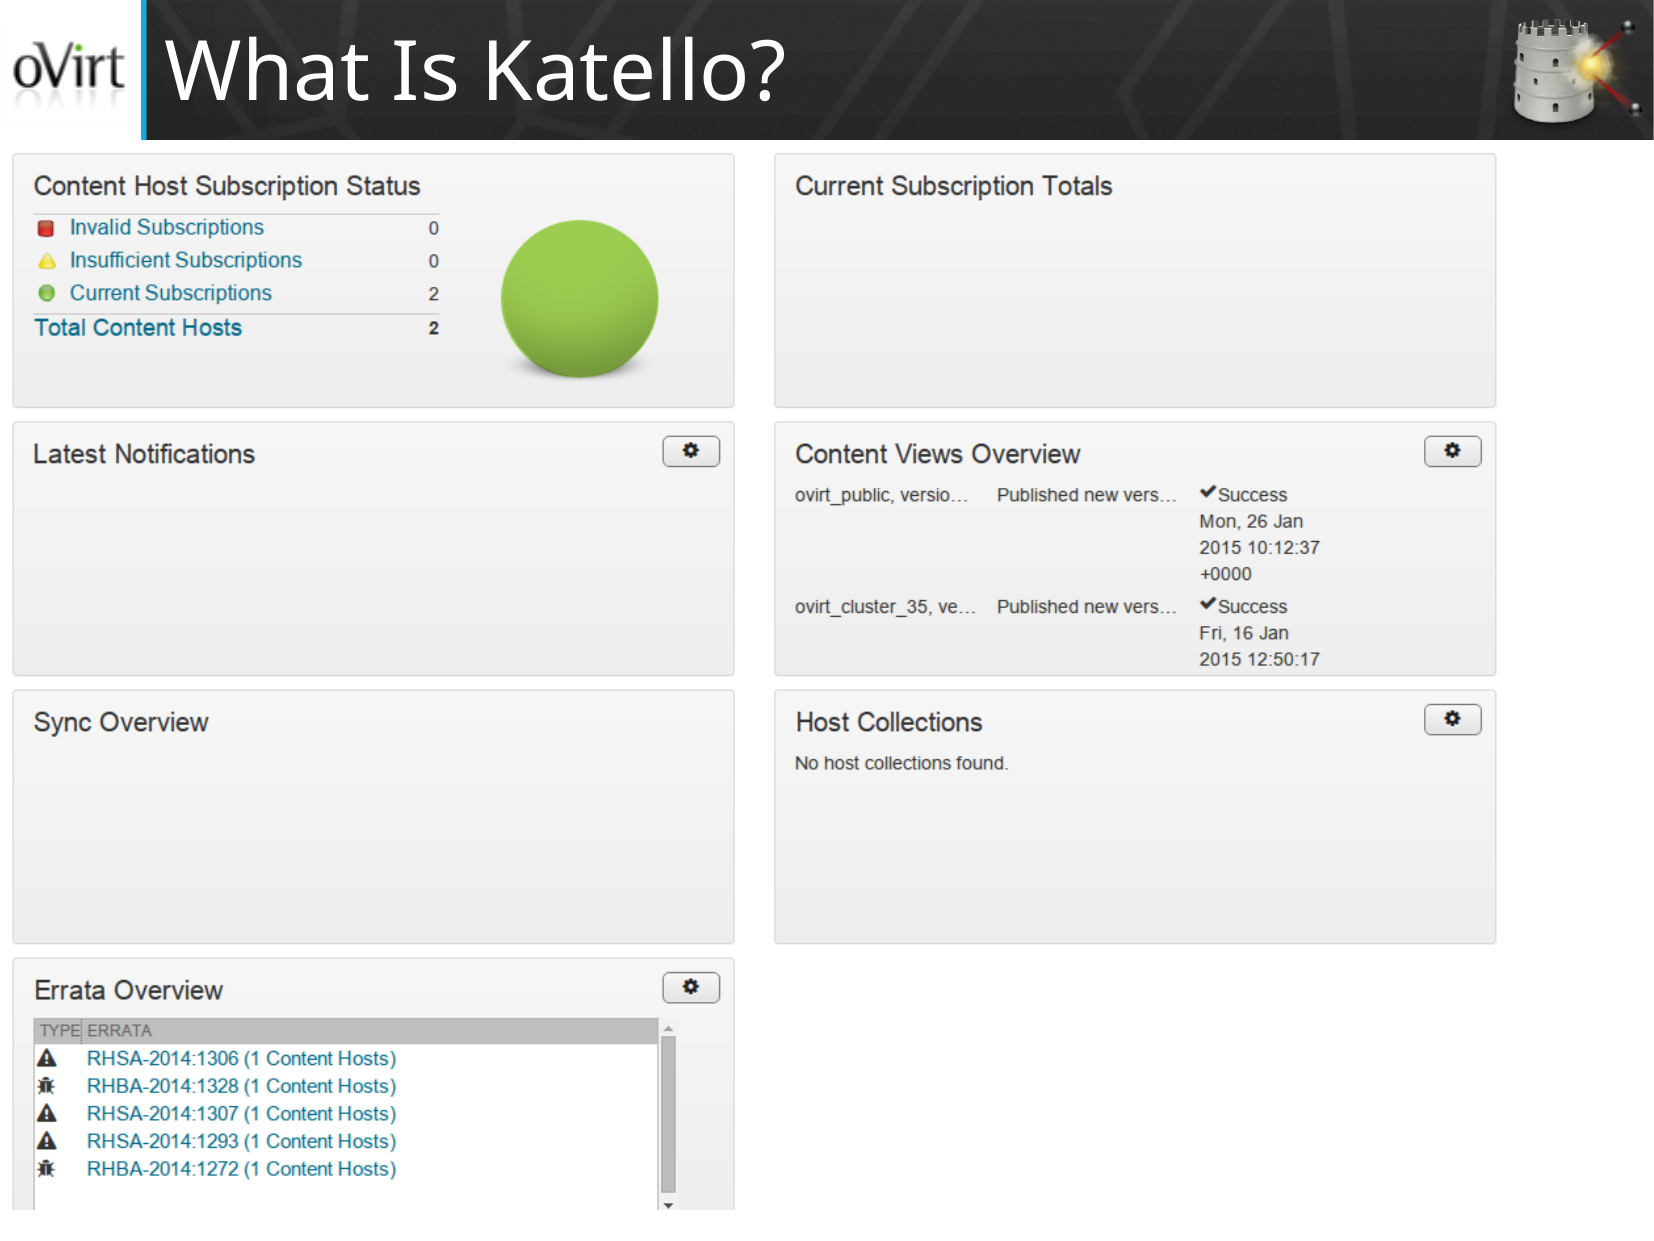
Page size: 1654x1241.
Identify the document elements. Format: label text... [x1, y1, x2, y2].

picture [0, 0, 1654, 1210]
title What Is Katello? [164, 18, 1500, 119]
